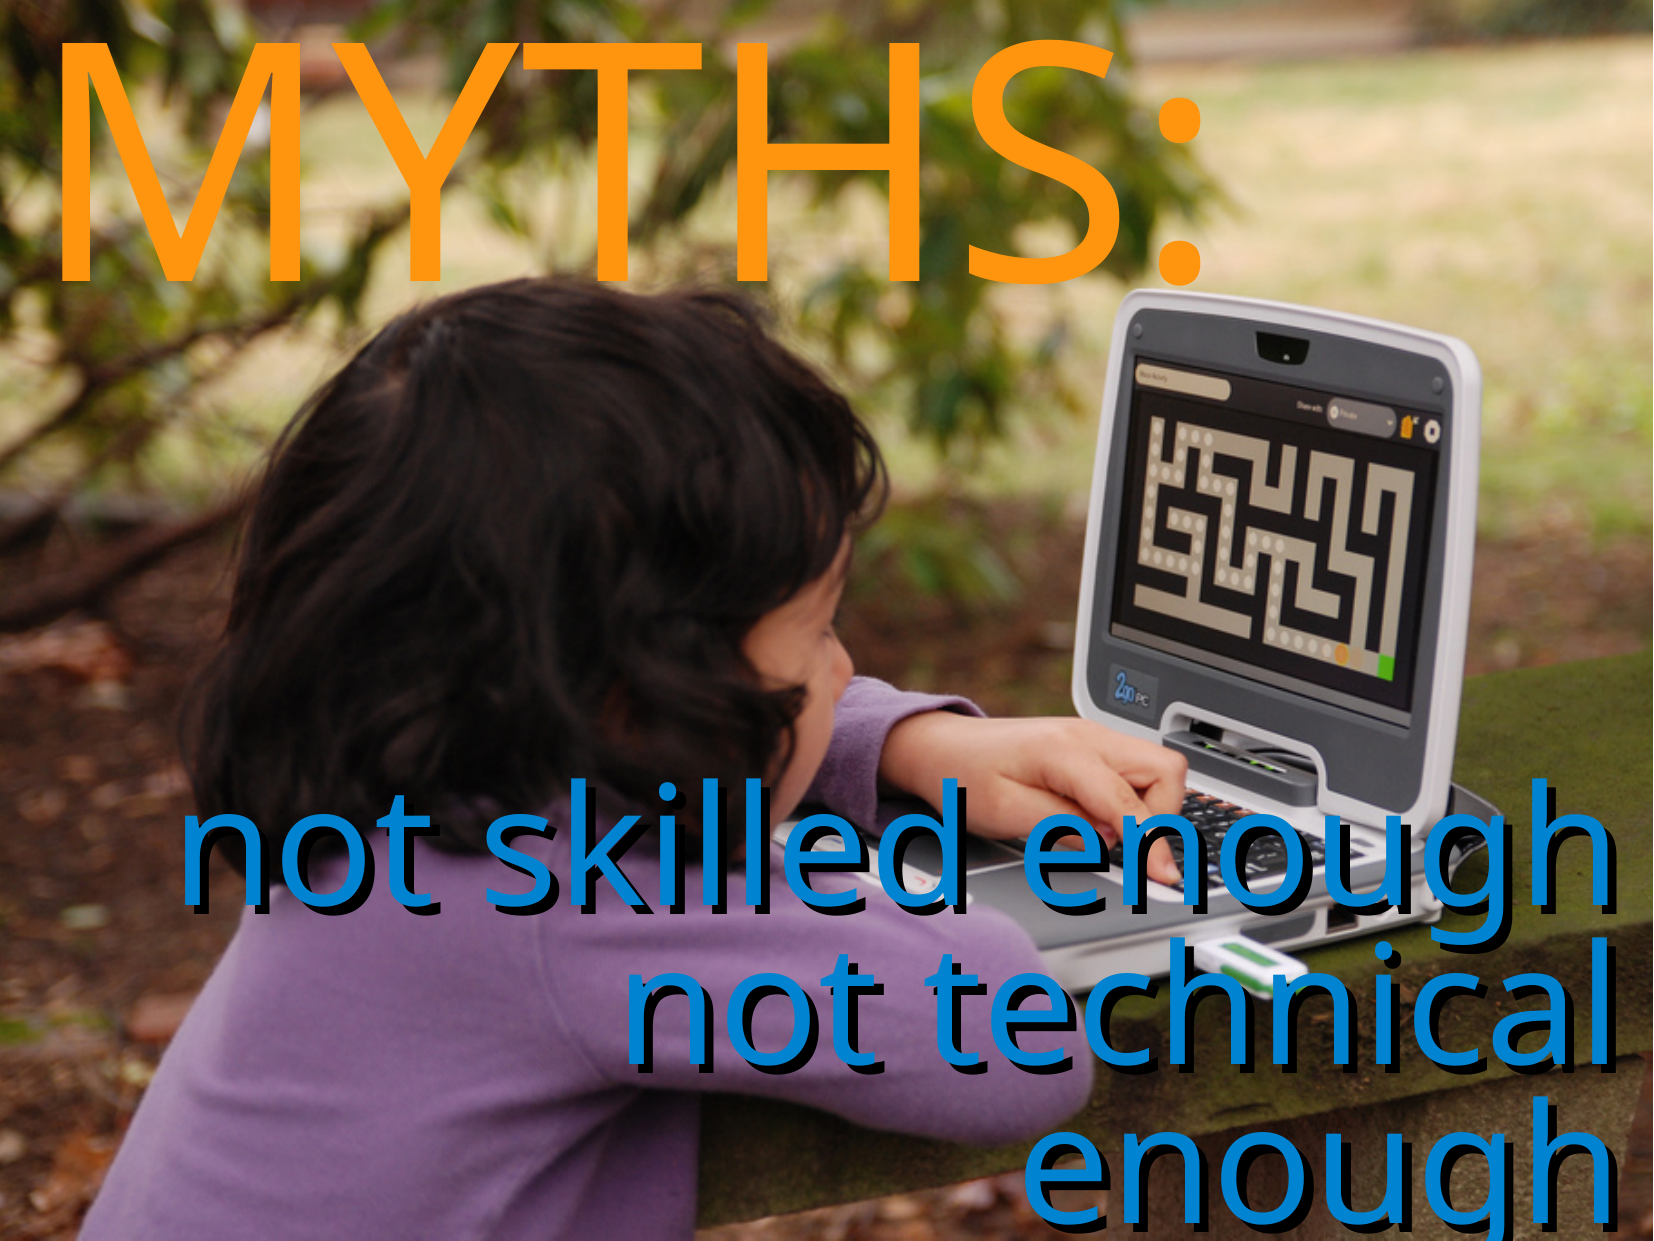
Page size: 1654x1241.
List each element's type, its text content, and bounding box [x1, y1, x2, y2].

picture [0, 0, 1653, 1241]
text_box not skilled enough not technical enough (perhaps later but surely not now) [0, 778, 1623, 1241]
list MYTHS: [0, 0, 1613, 423]
